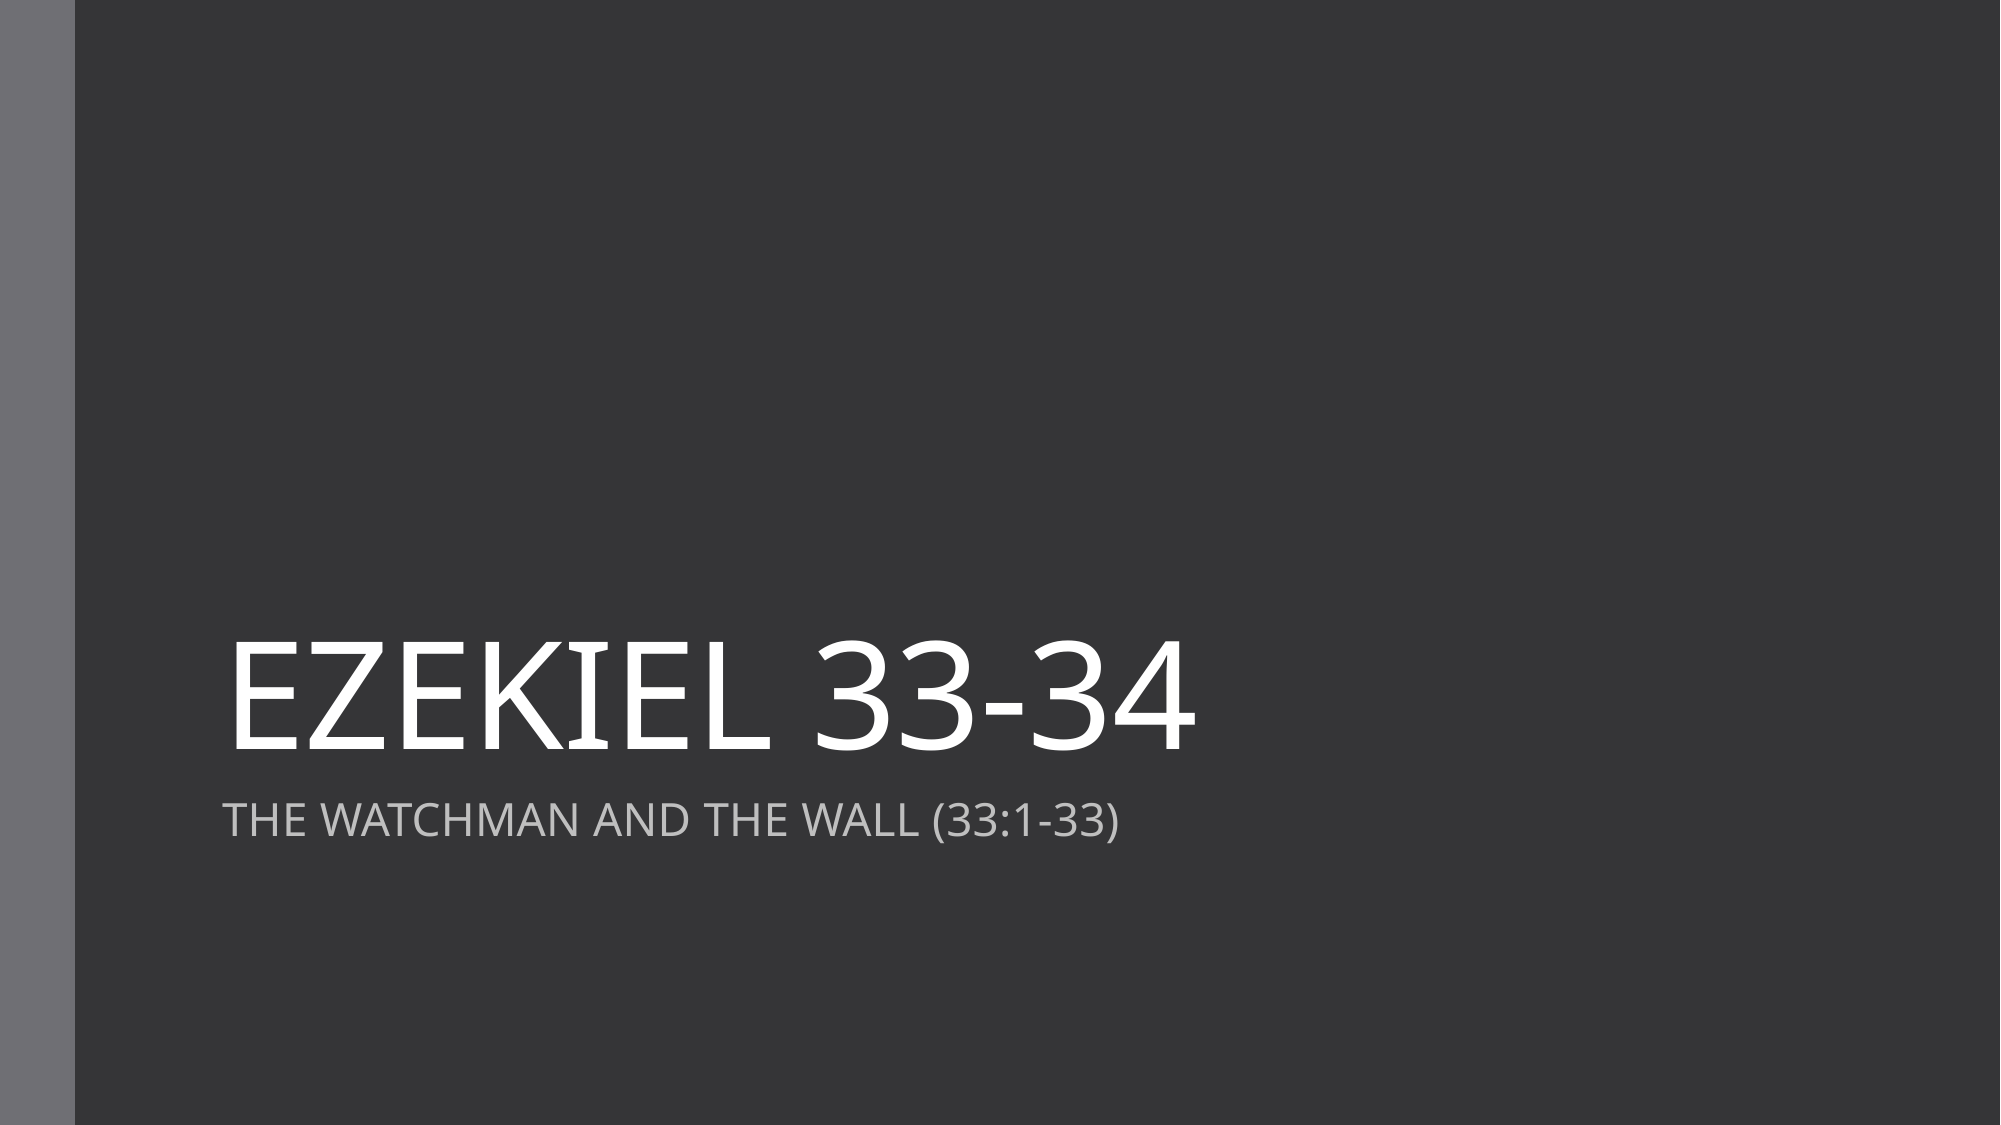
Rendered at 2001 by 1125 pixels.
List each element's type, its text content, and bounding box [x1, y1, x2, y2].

subtitle THE WATCHMAN AND THE WALL (33:1-33) [206, 787, 1752, 1066]
title EZEKIEL 33-34 [206, 124, 1752, 787]
